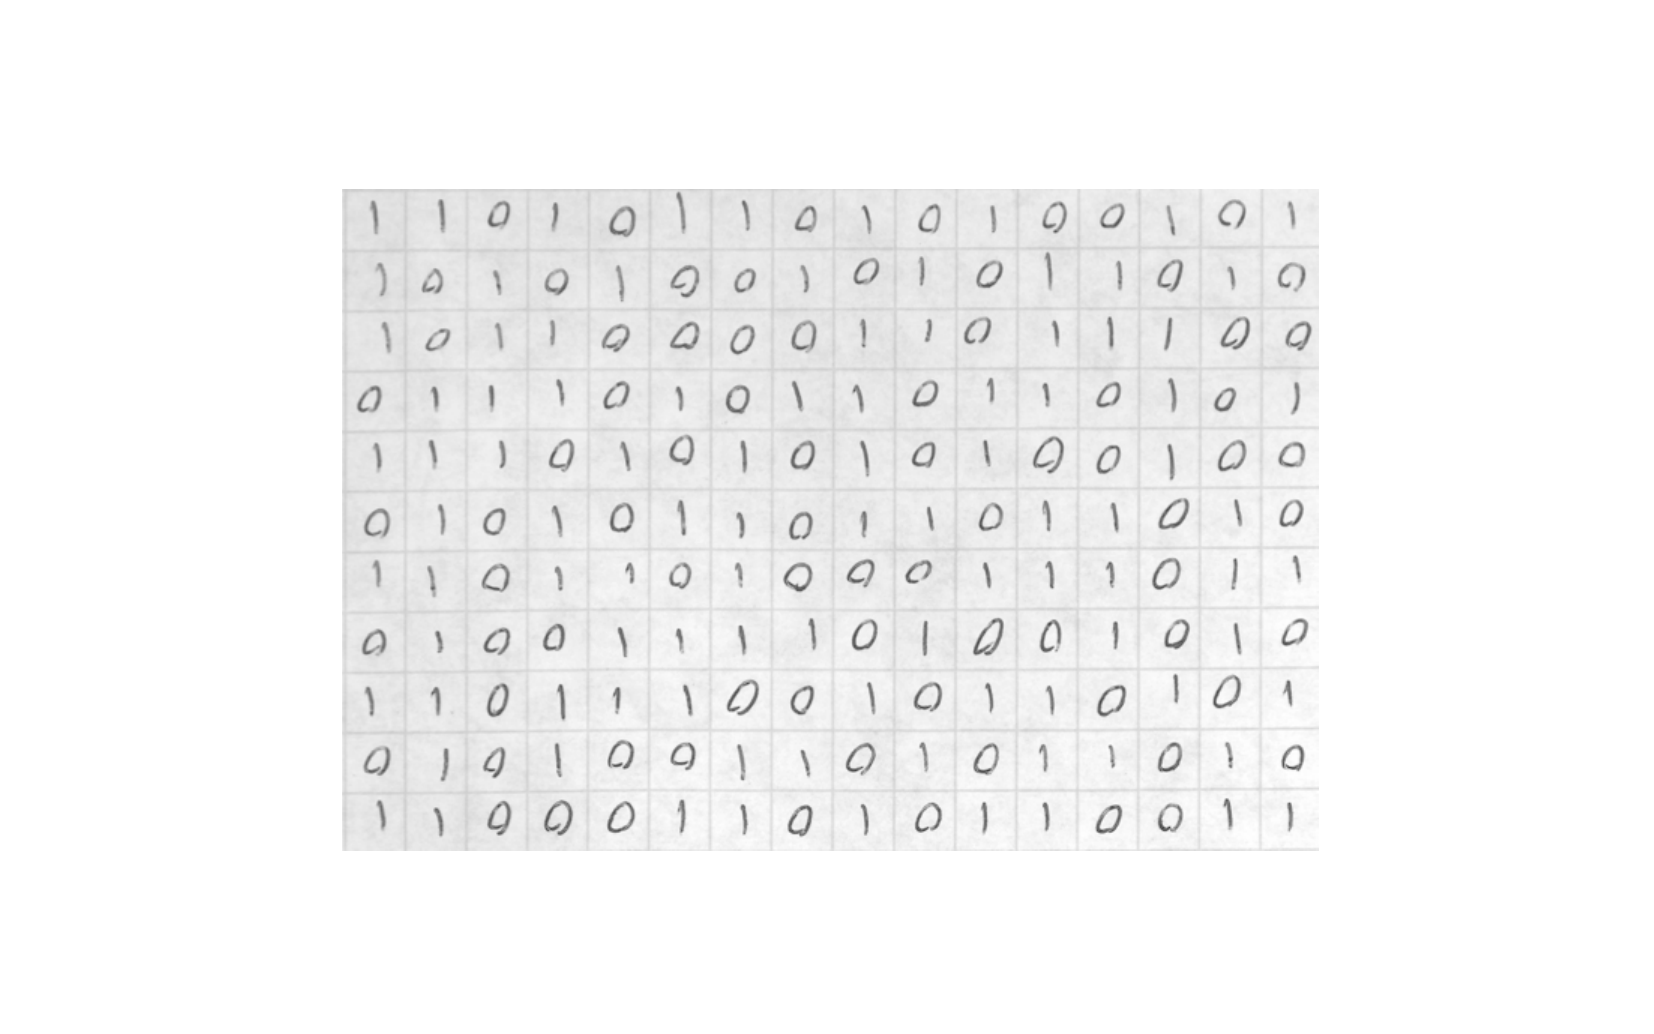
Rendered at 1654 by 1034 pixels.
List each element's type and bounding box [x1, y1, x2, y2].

picture [342, 189, 1319, 851]
